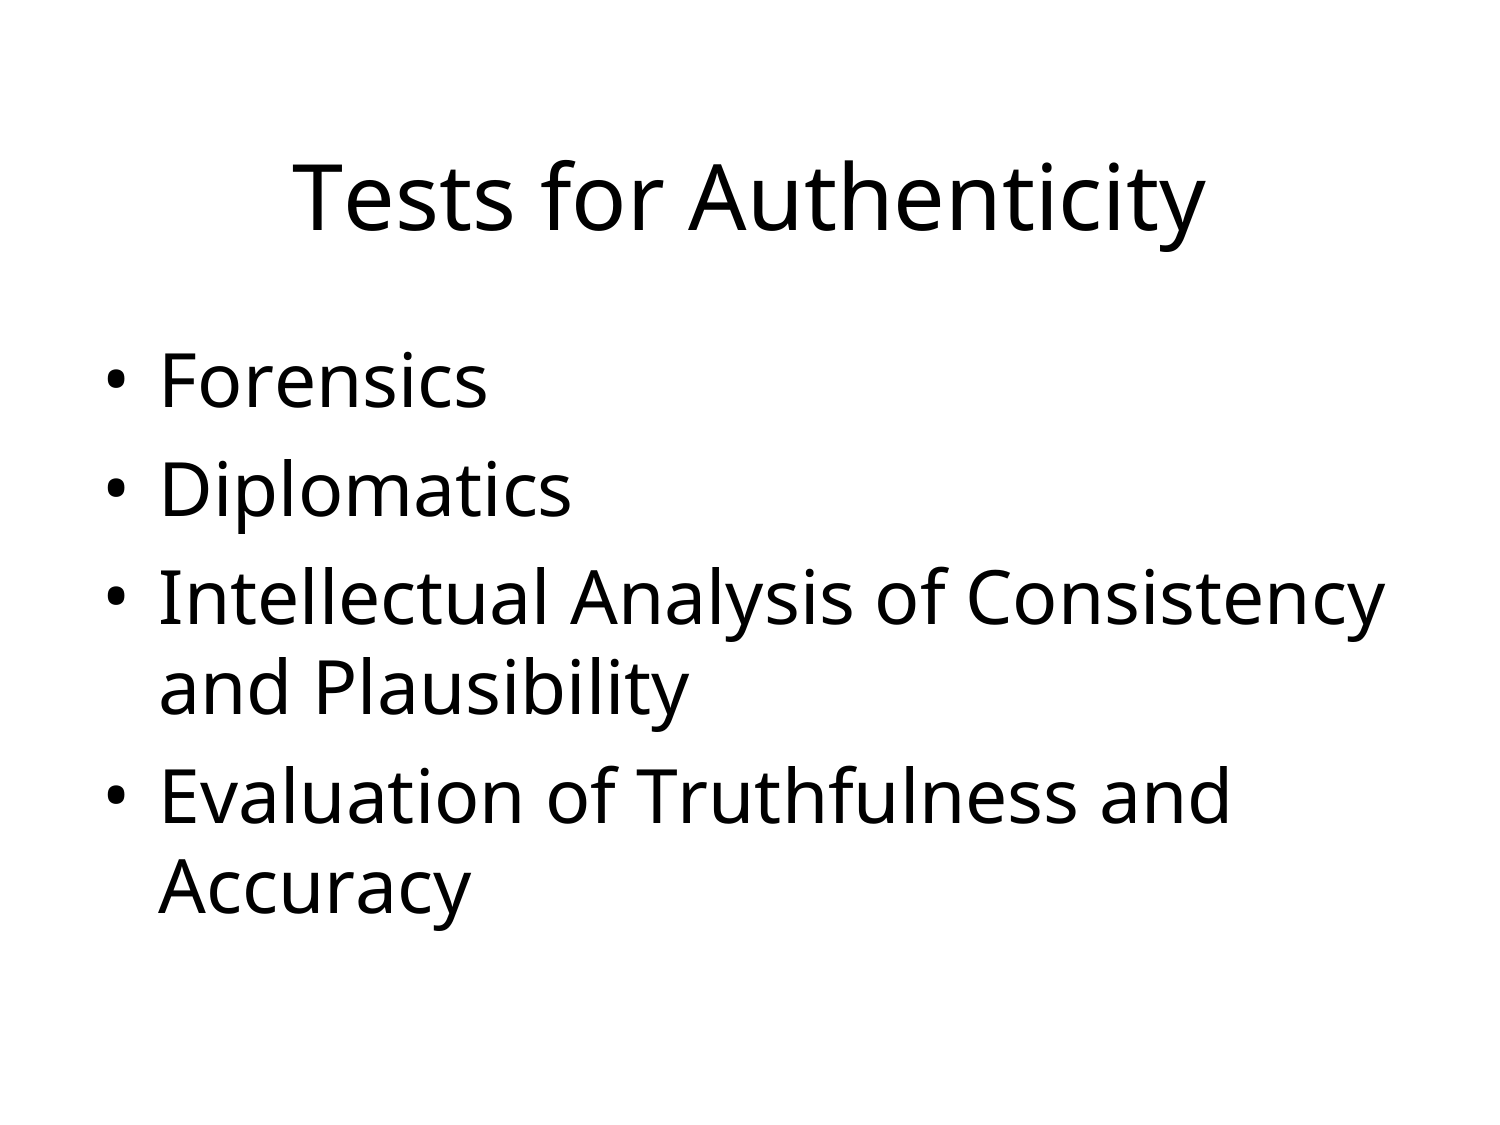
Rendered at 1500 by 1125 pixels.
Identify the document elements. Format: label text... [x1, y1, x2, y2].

title Tests for Authenticity [112, 99, 1388, 288]
list Forensics Diplomatics Intellectual Analysis of Consistency and Plausibility Evaluation of Truthfulness and Accuracy [87, 324, 1500, 1125]
